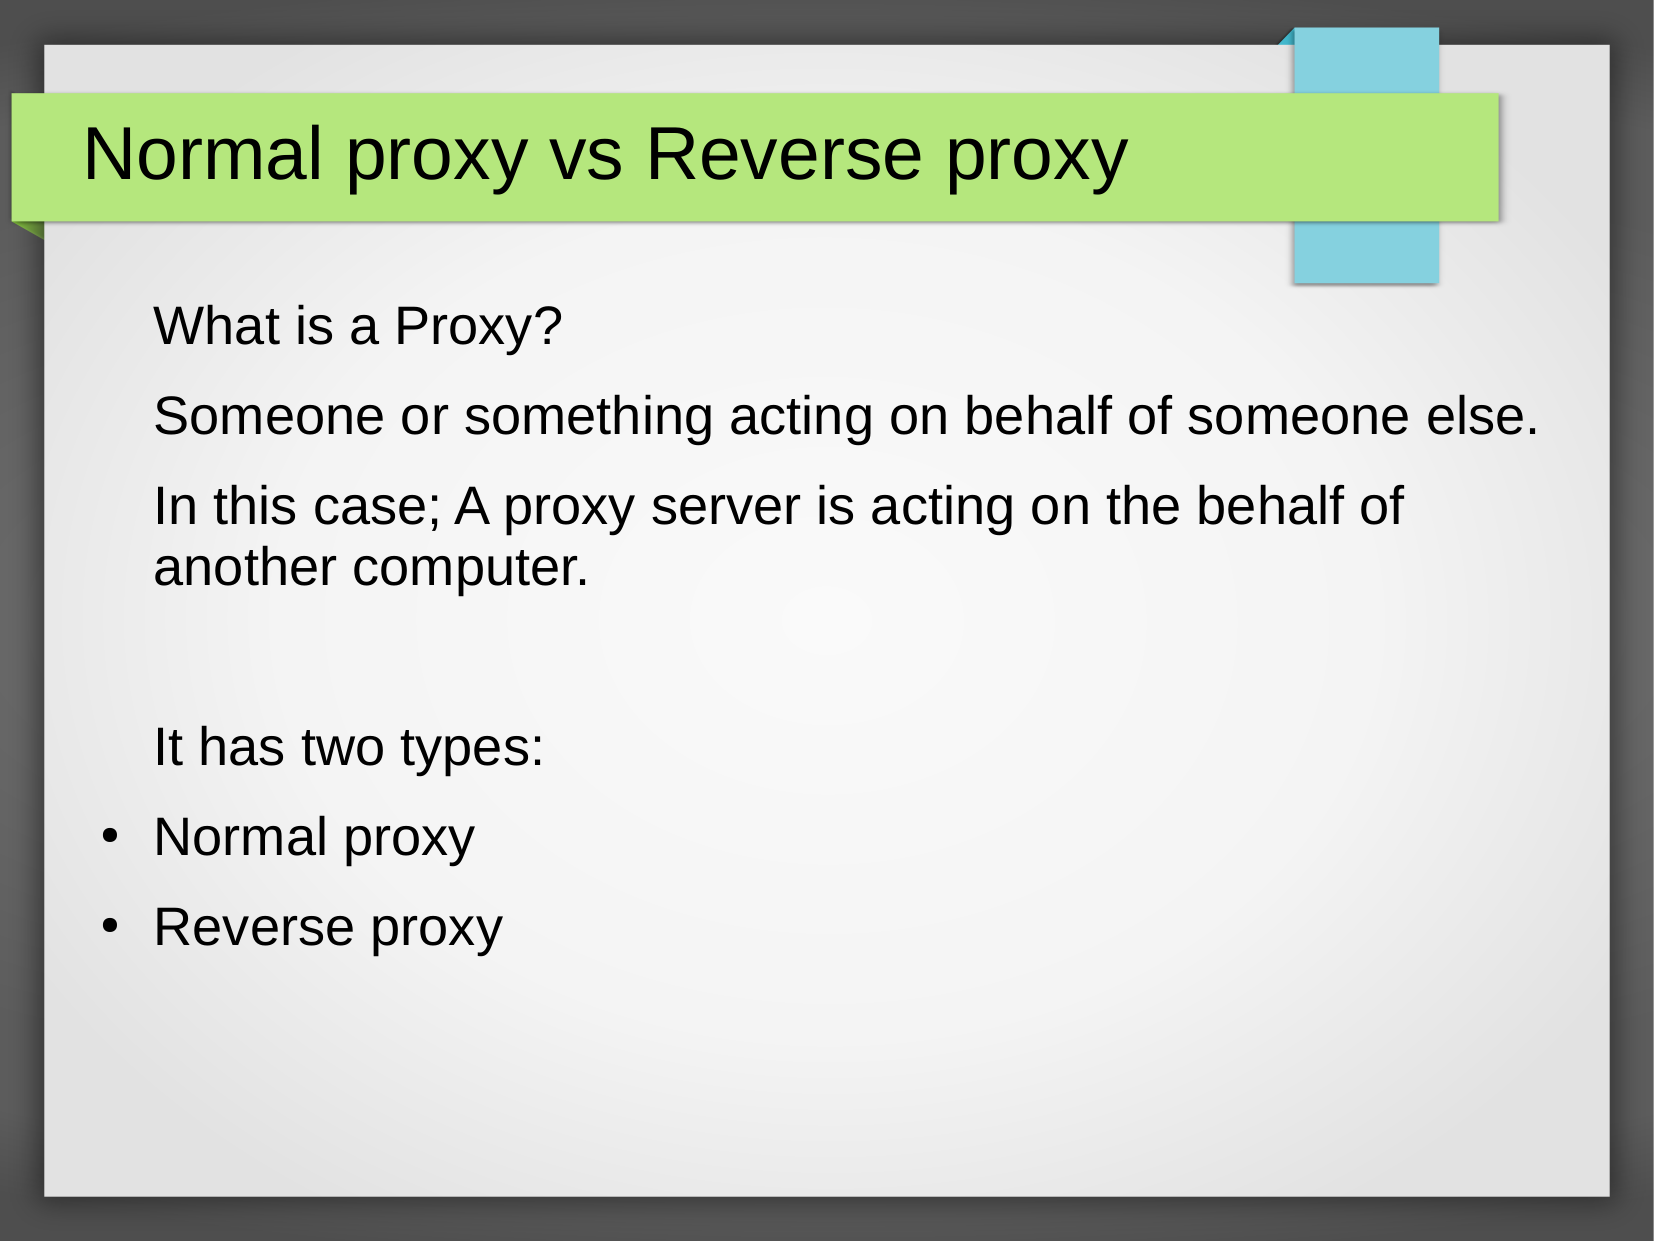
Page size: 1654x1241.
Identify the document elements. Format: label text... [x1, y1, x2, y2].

title Normal proxy vs Reverse proxy [82, 94, 1264, 213]
picture [0, 0, 1654, 1241]
list What is a Proxy? Someone or something acting on behalf of someone else. In this case; A proxy server is acting on the behalf of another computer. It has two types: Normal proxy Reverse proxy [82, 295, 1571, 1015]
